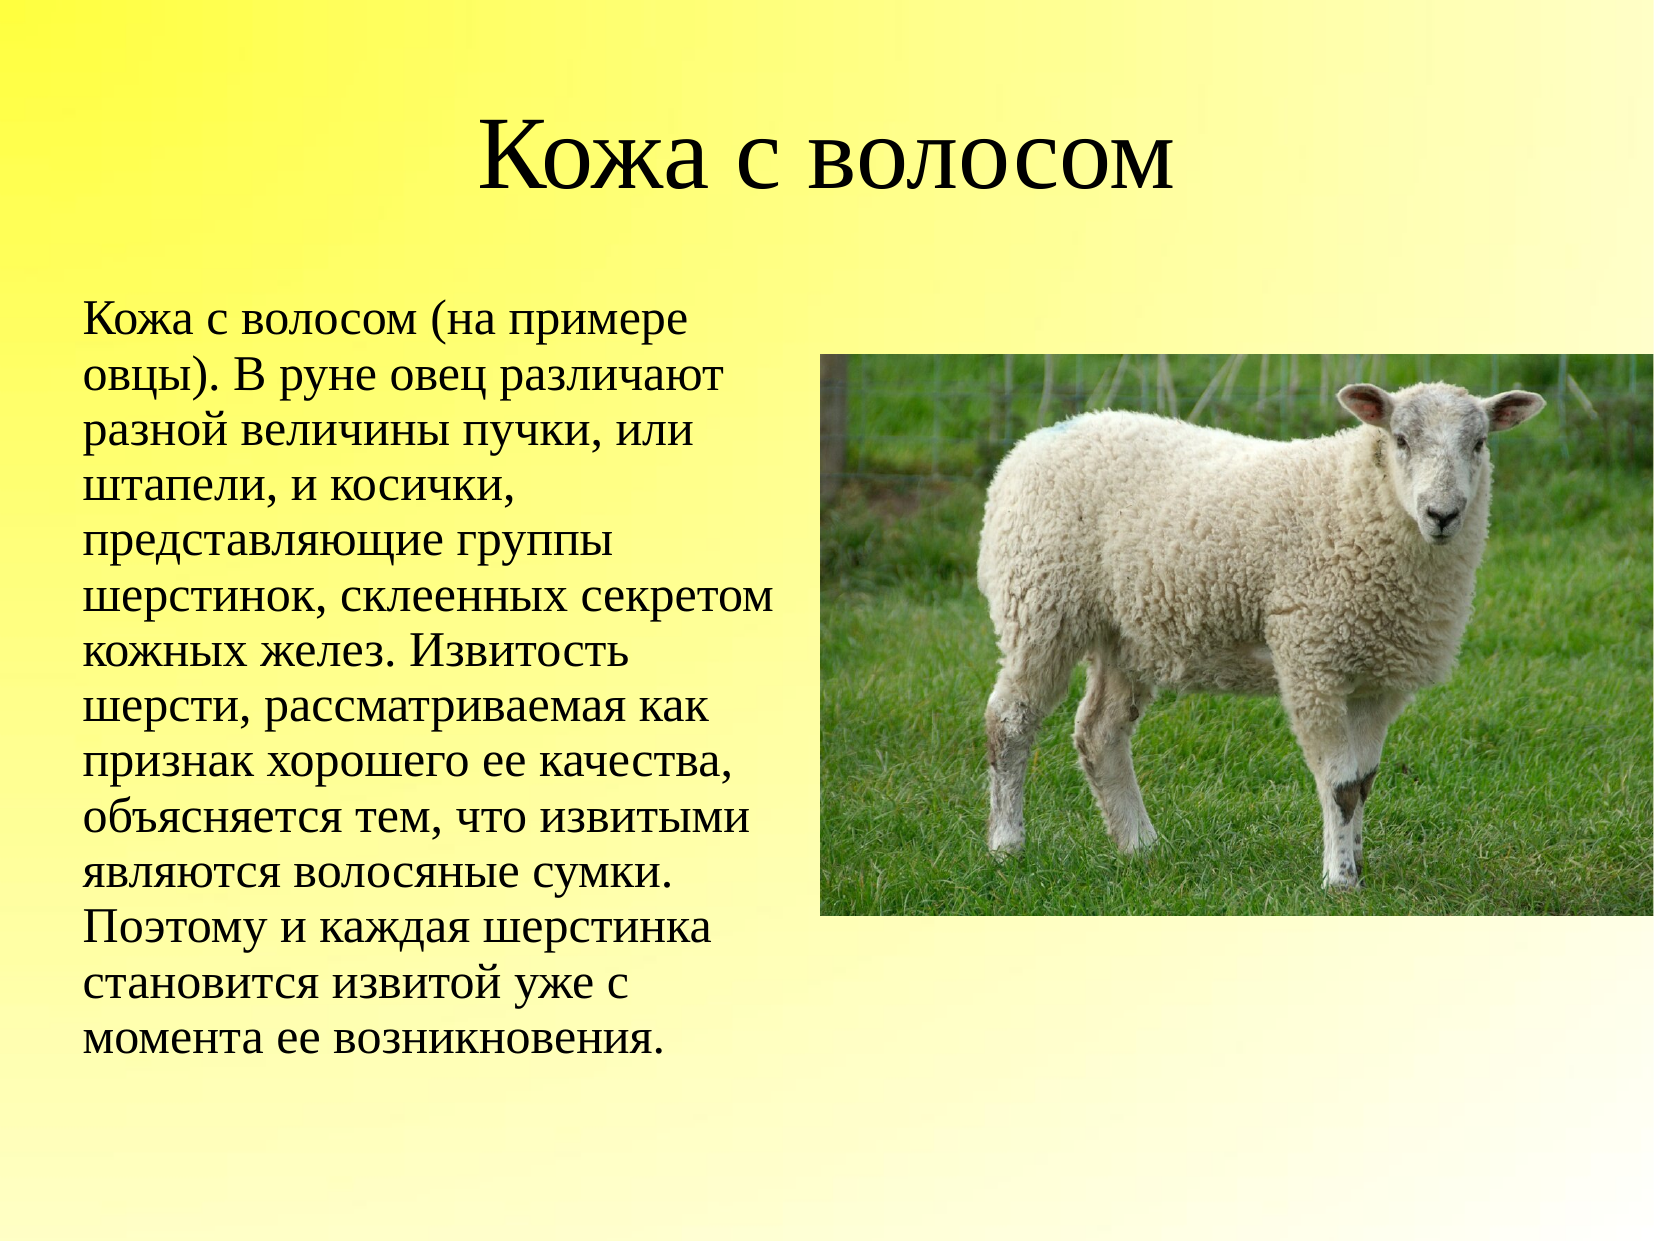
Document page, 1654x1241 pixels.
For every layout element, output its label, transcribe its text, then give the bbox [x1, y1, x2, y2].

picture [0, 0, 1654, 1241]
list Кожа с волосом (на примере овцы). В руне овец различают разной величины пучки, или штапели, и косички, представляющие группы шерстинок, склеенных секретом кожных желез. Извитость шерсти, рассматриваемая как признак хорошего ее качества, объясняется тем, что извитыми являются волосяные сумки. Поэтому и каждая шерстинка становится извитой уже с момента ее возникновения. [82, 290, 809, 1109]
title Кожа с волосом [82, 49, 1571, 257]
